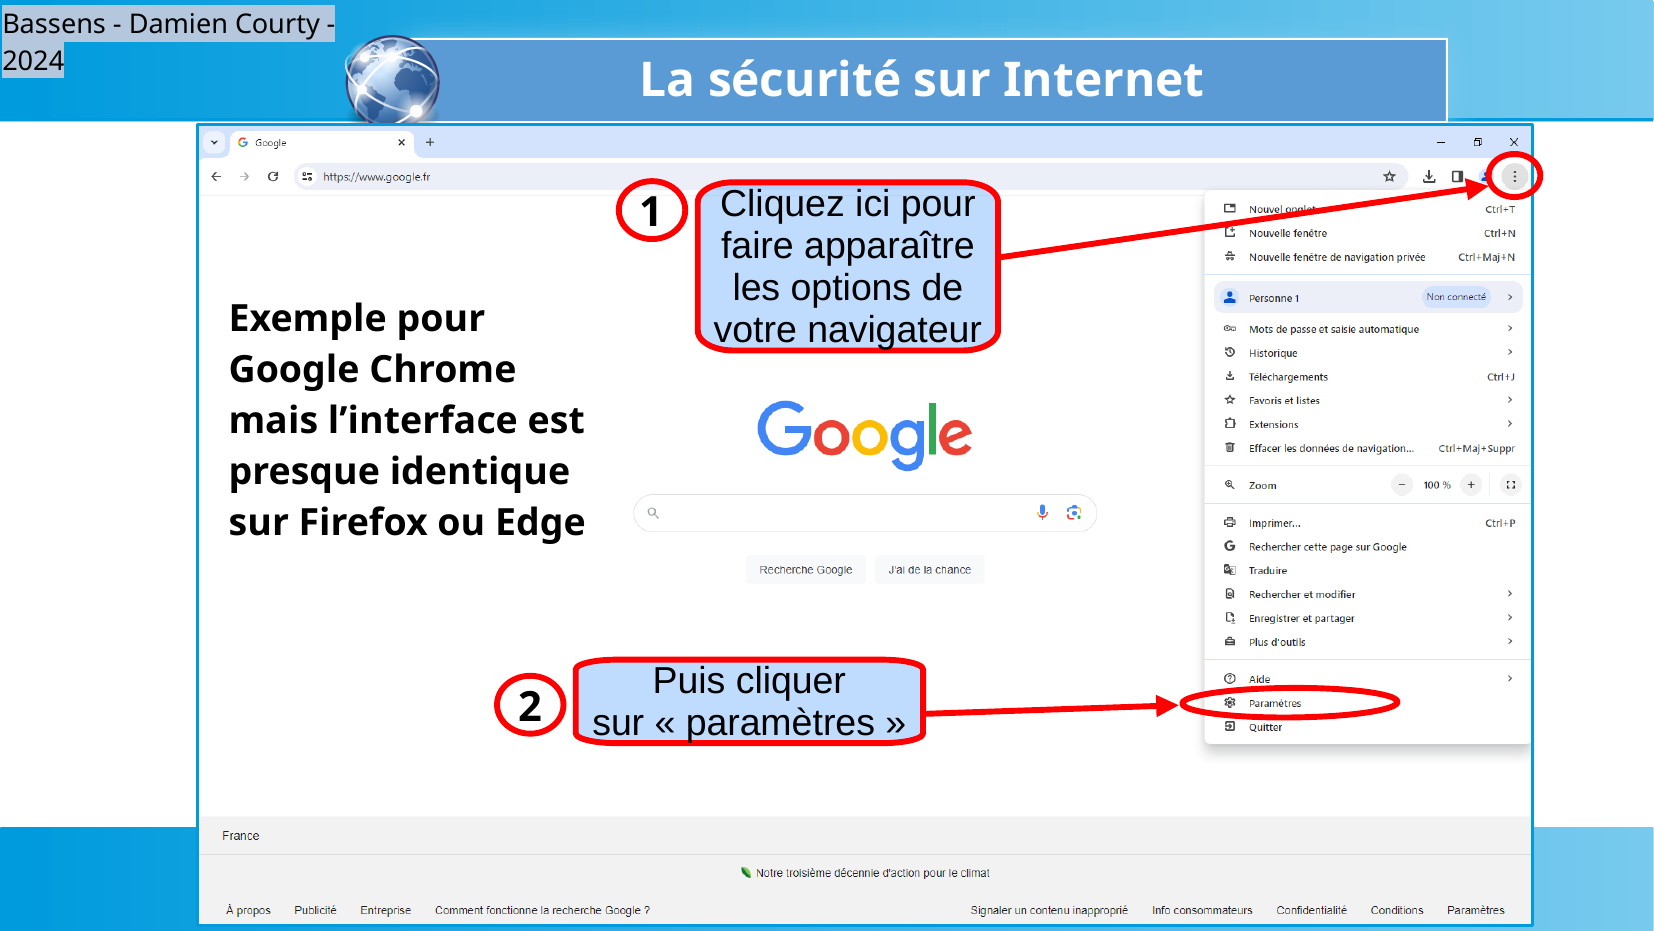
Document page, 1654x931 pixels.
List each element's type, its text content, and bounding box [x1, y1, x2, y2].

text_box Exemple pour Google Chrome mais l’interface est presque identique sur Firefox ou Edge [213, 283, 612, 523]
text_box Puis cliquer sur « paramètres » [575, 659, 924, 744]
text_box Bassens - Damien Courty - 2024 [0, 0, 413, 45]
picture [200, 127, 1534, 923]
text_box La sécurité sur Internet [443, 38, 1447, 123]
text_box [1182, 687, 1398, 718]
text_box 2 [497, 675, 564, 734]
text_box [1488, 153, 1541, 198]
text_box Cliquez ici pour faire apparaître les options de votre navigateur [697, 182, 999, 351]
text_box 1 [618, 181, 686, 240]
picture [341, 35, 443, 122]
